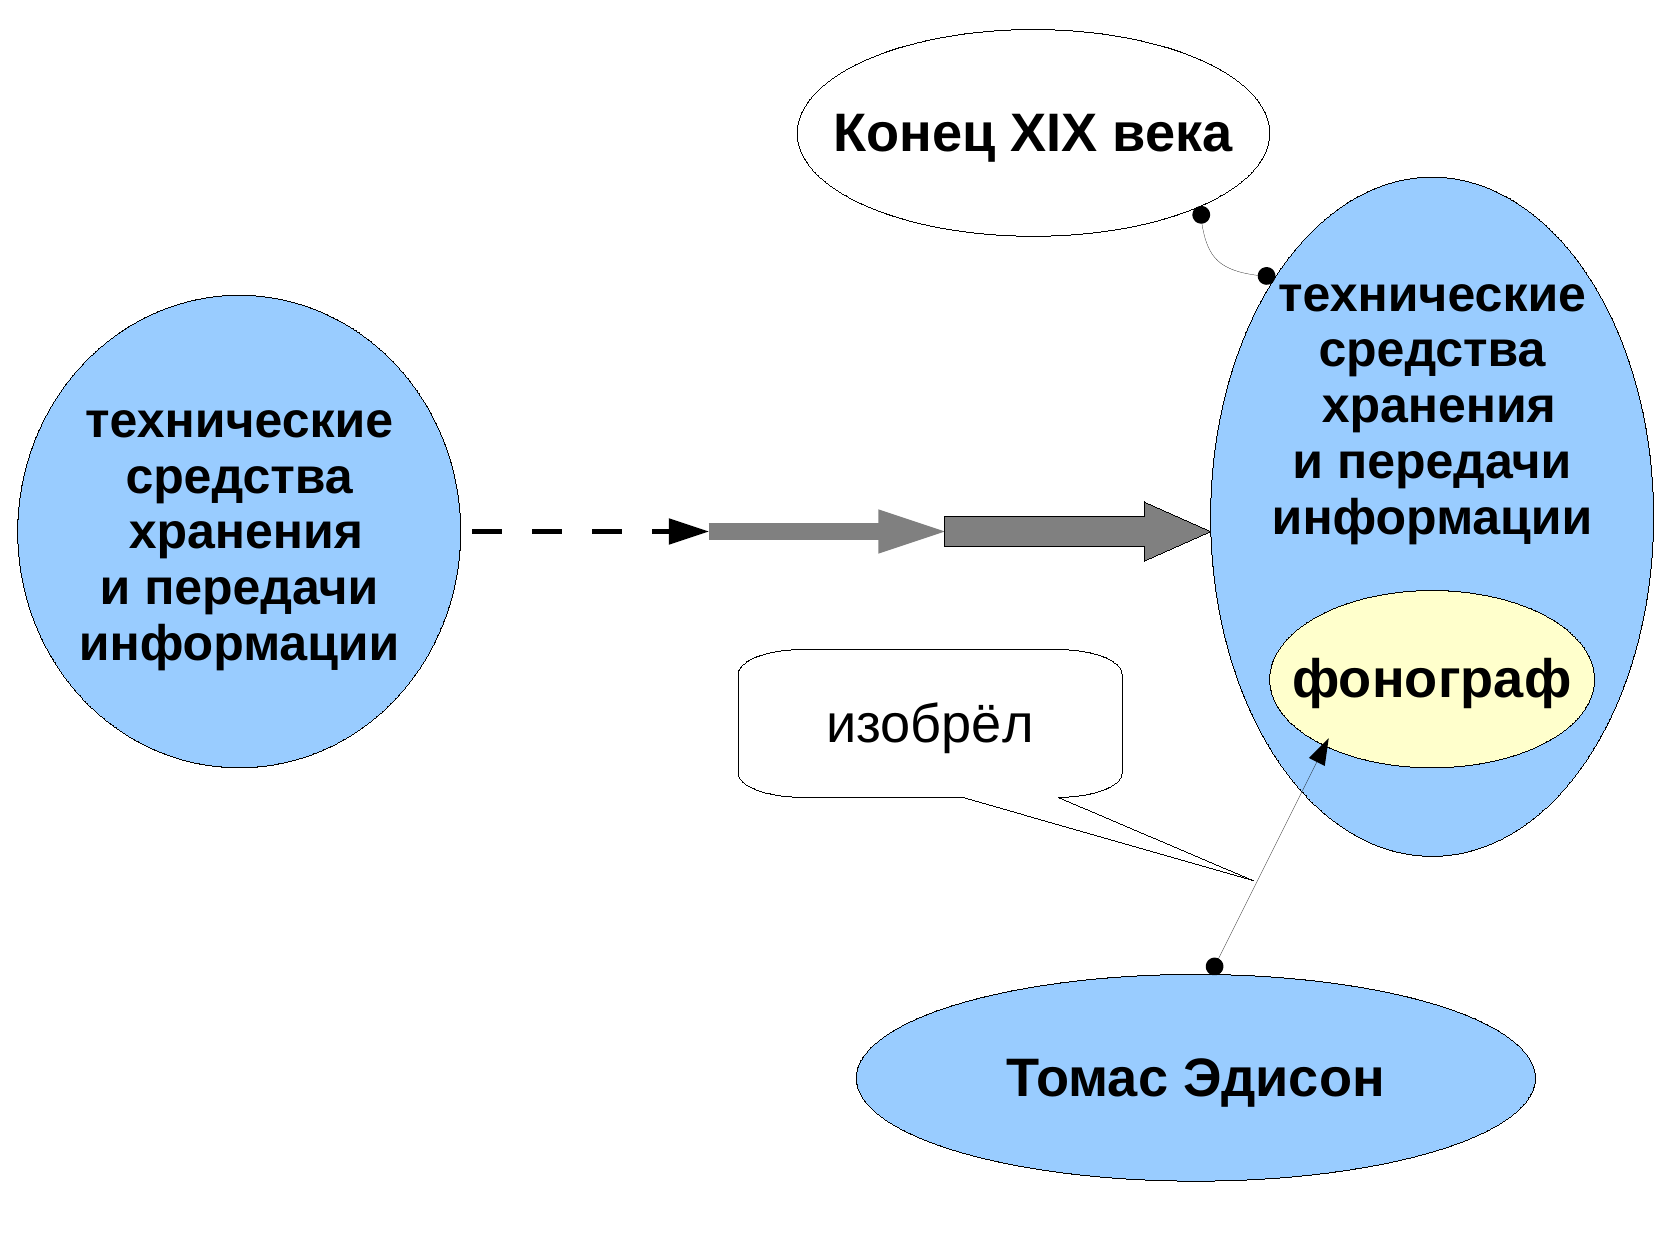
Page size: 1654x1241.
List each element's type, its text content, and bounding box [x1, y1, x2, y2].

text_box технические средства хранения и передачи информации [1210, 177, 1654, 857]
text_box изобрёл [738, 649, 1254, 881]
text_box [944, 501, 1211, 562]
text_box Томас Эдисон [856, 974, 1536, 1182]
text_box технические средства хранения и передачи информации [17, 295, 461, 768]
text_box фонограф [1269, 590, 1595, 768]
text_box Конец XIX века [797, 29, 1270, 237]
